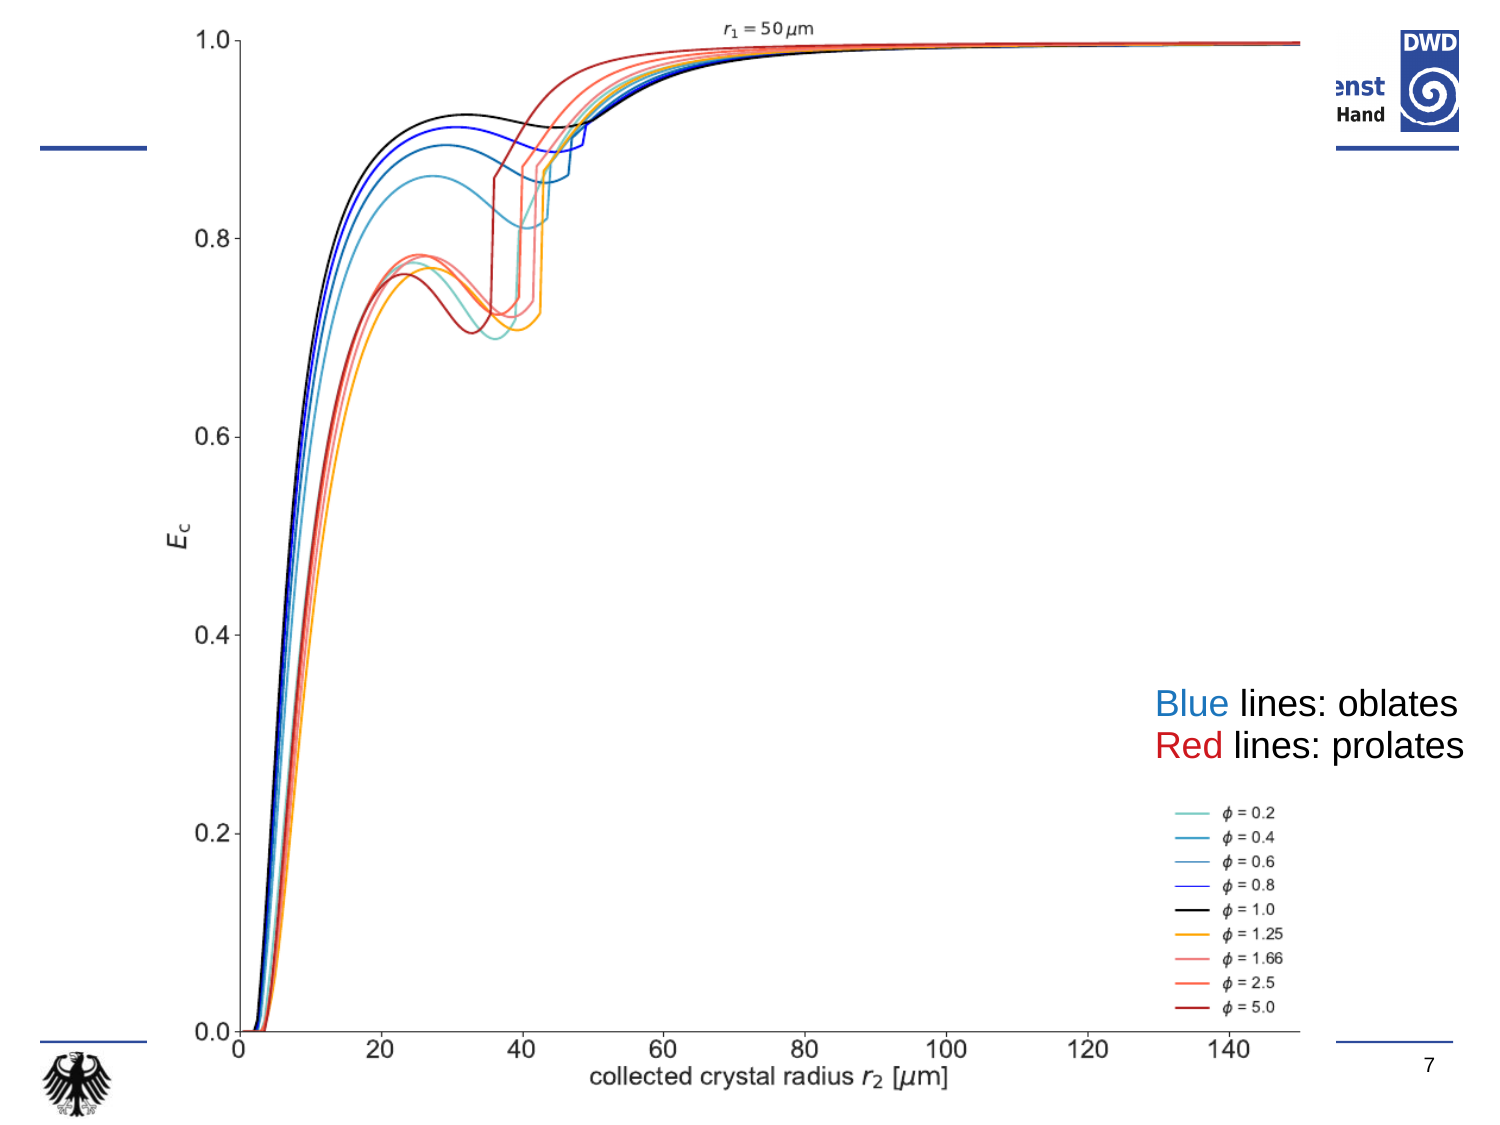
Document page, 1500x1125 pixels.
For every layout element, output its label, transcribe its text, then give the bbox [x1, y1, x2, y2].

slide_number 7 [1358, 1046, 1436, 1083]
text_box Blue lines: oblates Red lines: prolates [1140, 675, 1486, 798]
picture [40, 1050, 114, 1119]
picture [147, 10, 1459, 1108]
